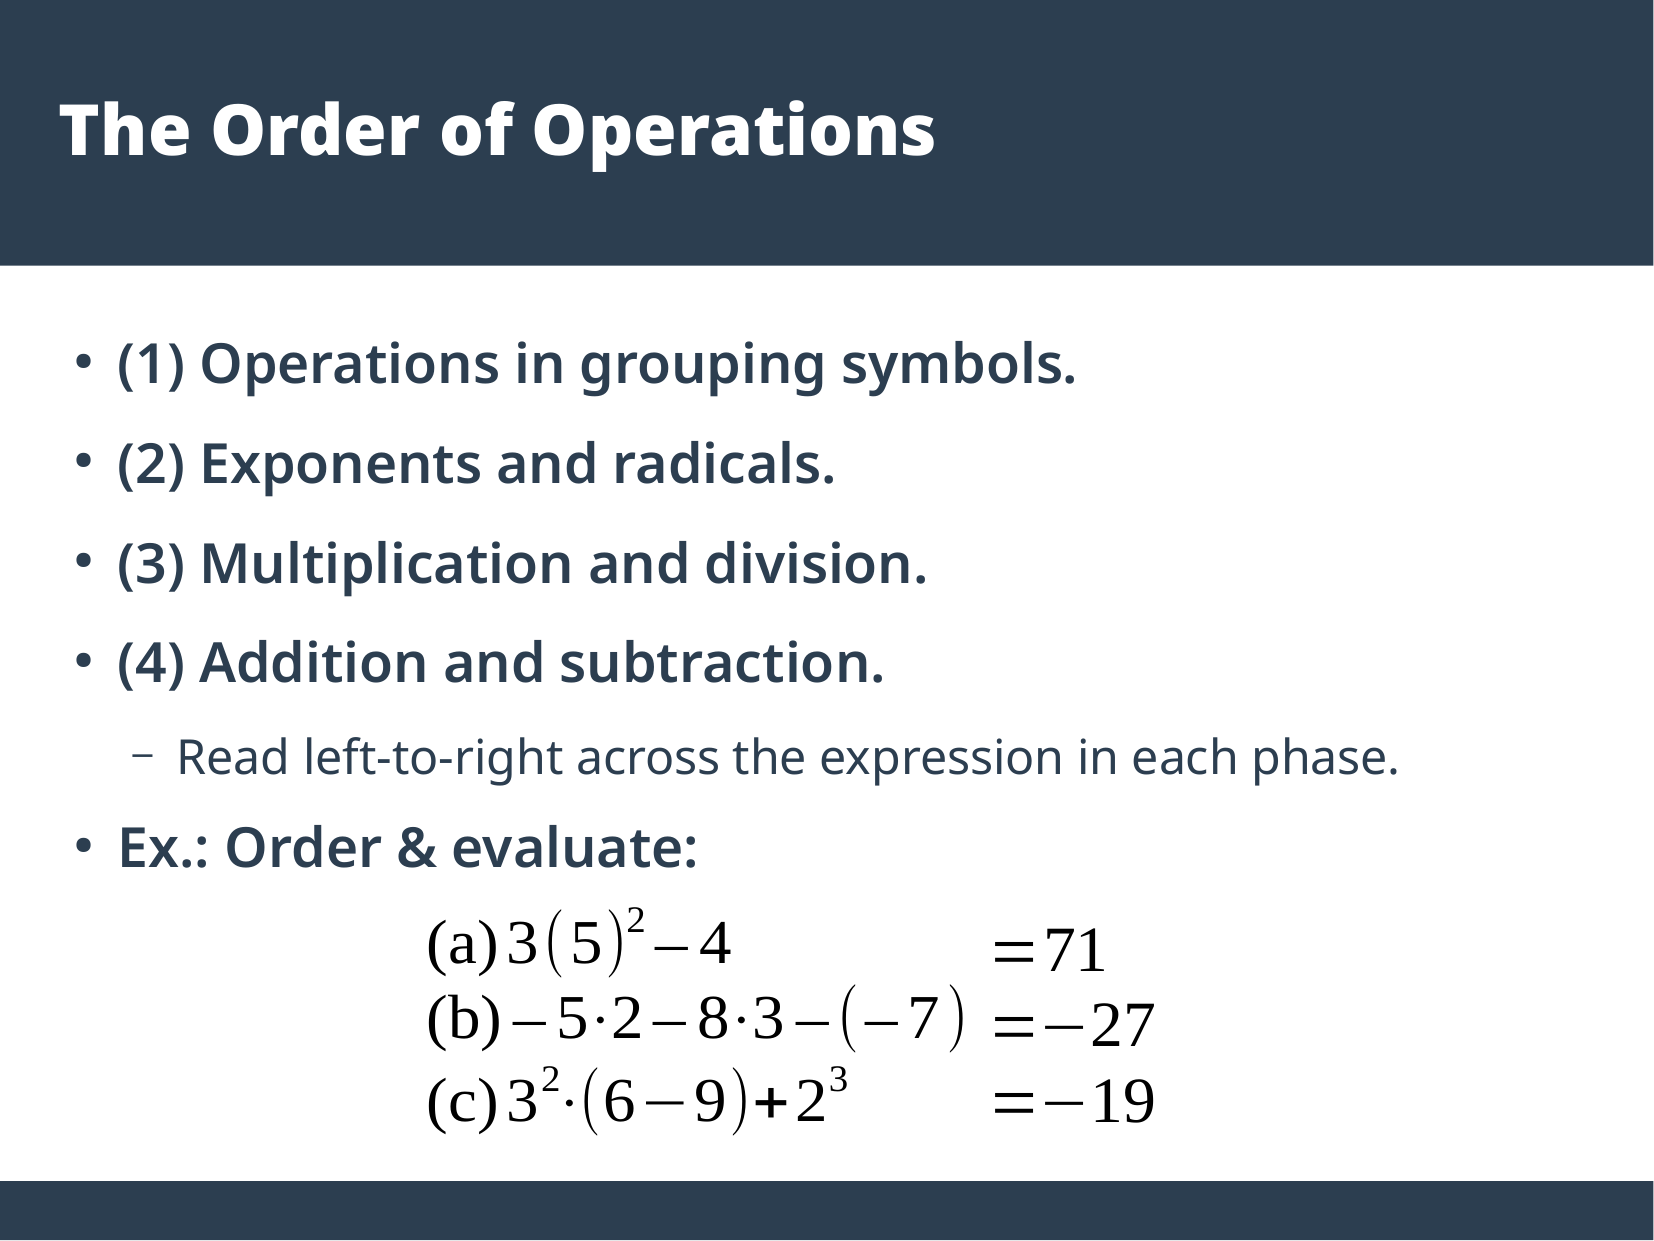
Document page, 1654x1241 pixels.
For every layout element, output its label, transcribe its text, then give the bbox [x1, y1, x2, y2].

chart [420, 899, 974, 1138]
title The Order of Operations [59, 49, 1595, 207]
chart [978, 914, 1165, 1136]
list (1) Operations in grouping symbols. (2) Exponents and radicals. (3) Multiplication and division. (4) Addition and subtraction. Read left-to-right across the expression in each phase. Ex.: Order & evaluate: [59, 324, 1595, 886]
